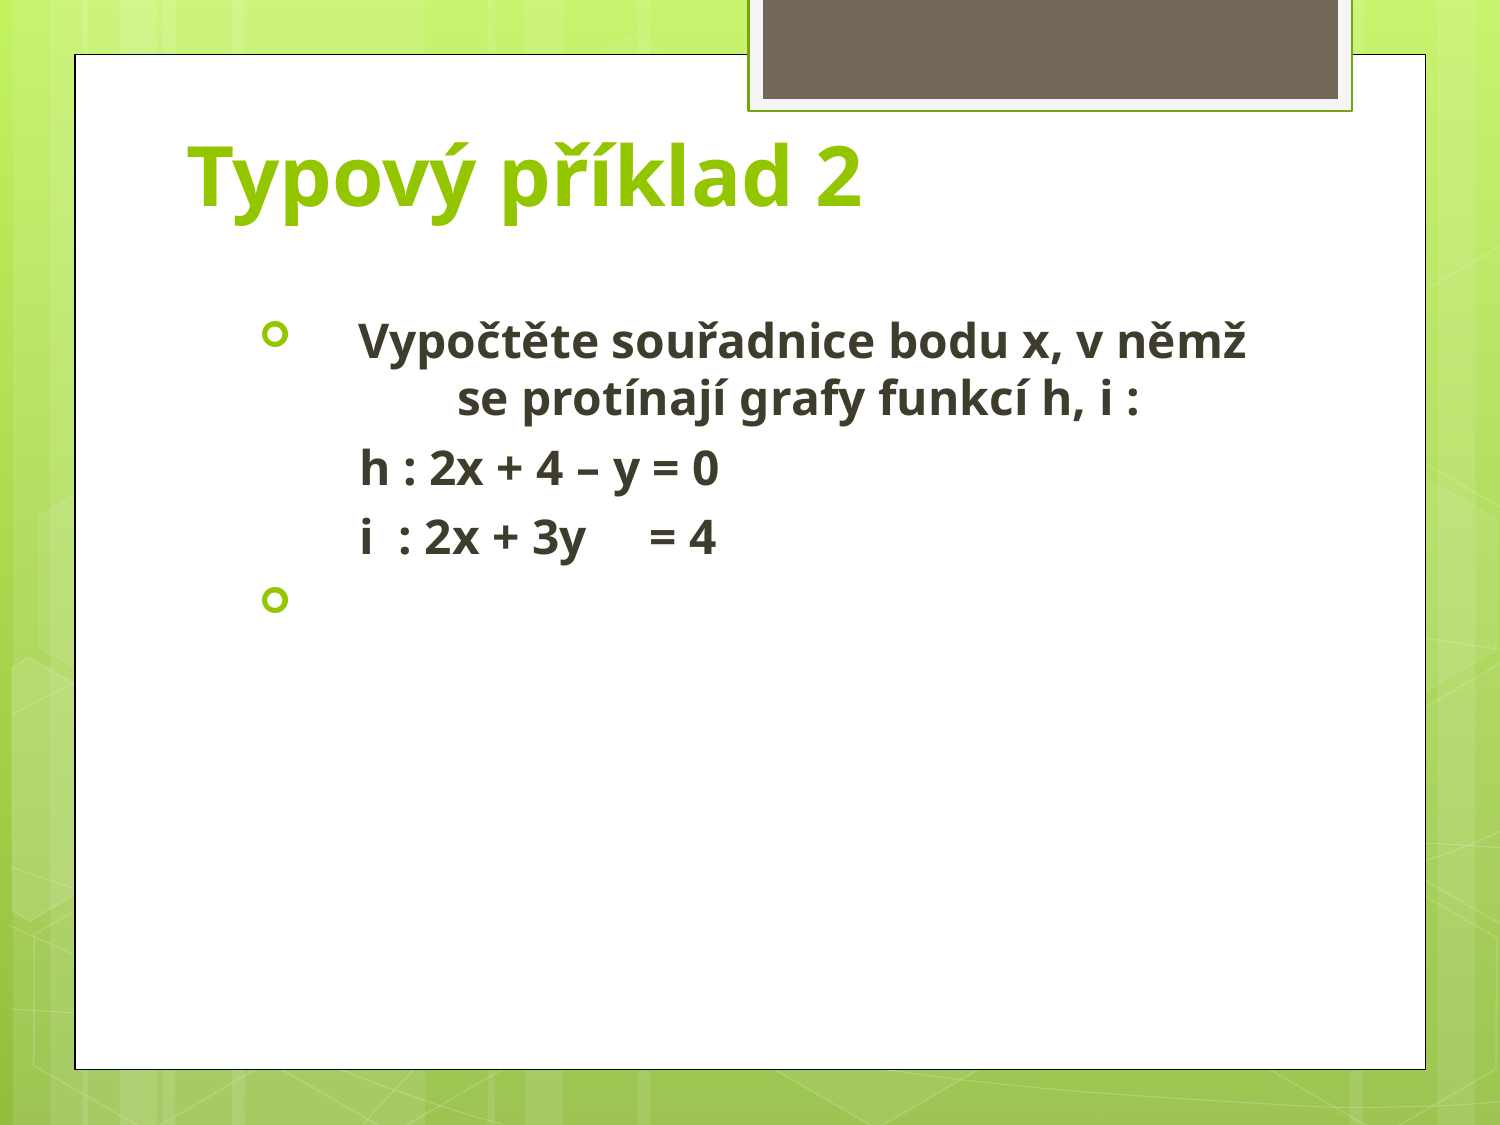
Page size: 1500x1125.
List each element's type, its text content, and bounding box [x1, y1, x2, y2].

title Typový příklad 2 [171, 42, 1415, 231]
list Vypočtěte souřadnice bodu x, v němž se protínají grafy funkcí h, i : h : 2x + 4 – y = 0 i : 2x + 3y = 4 [76, 302, 1282, 622]
